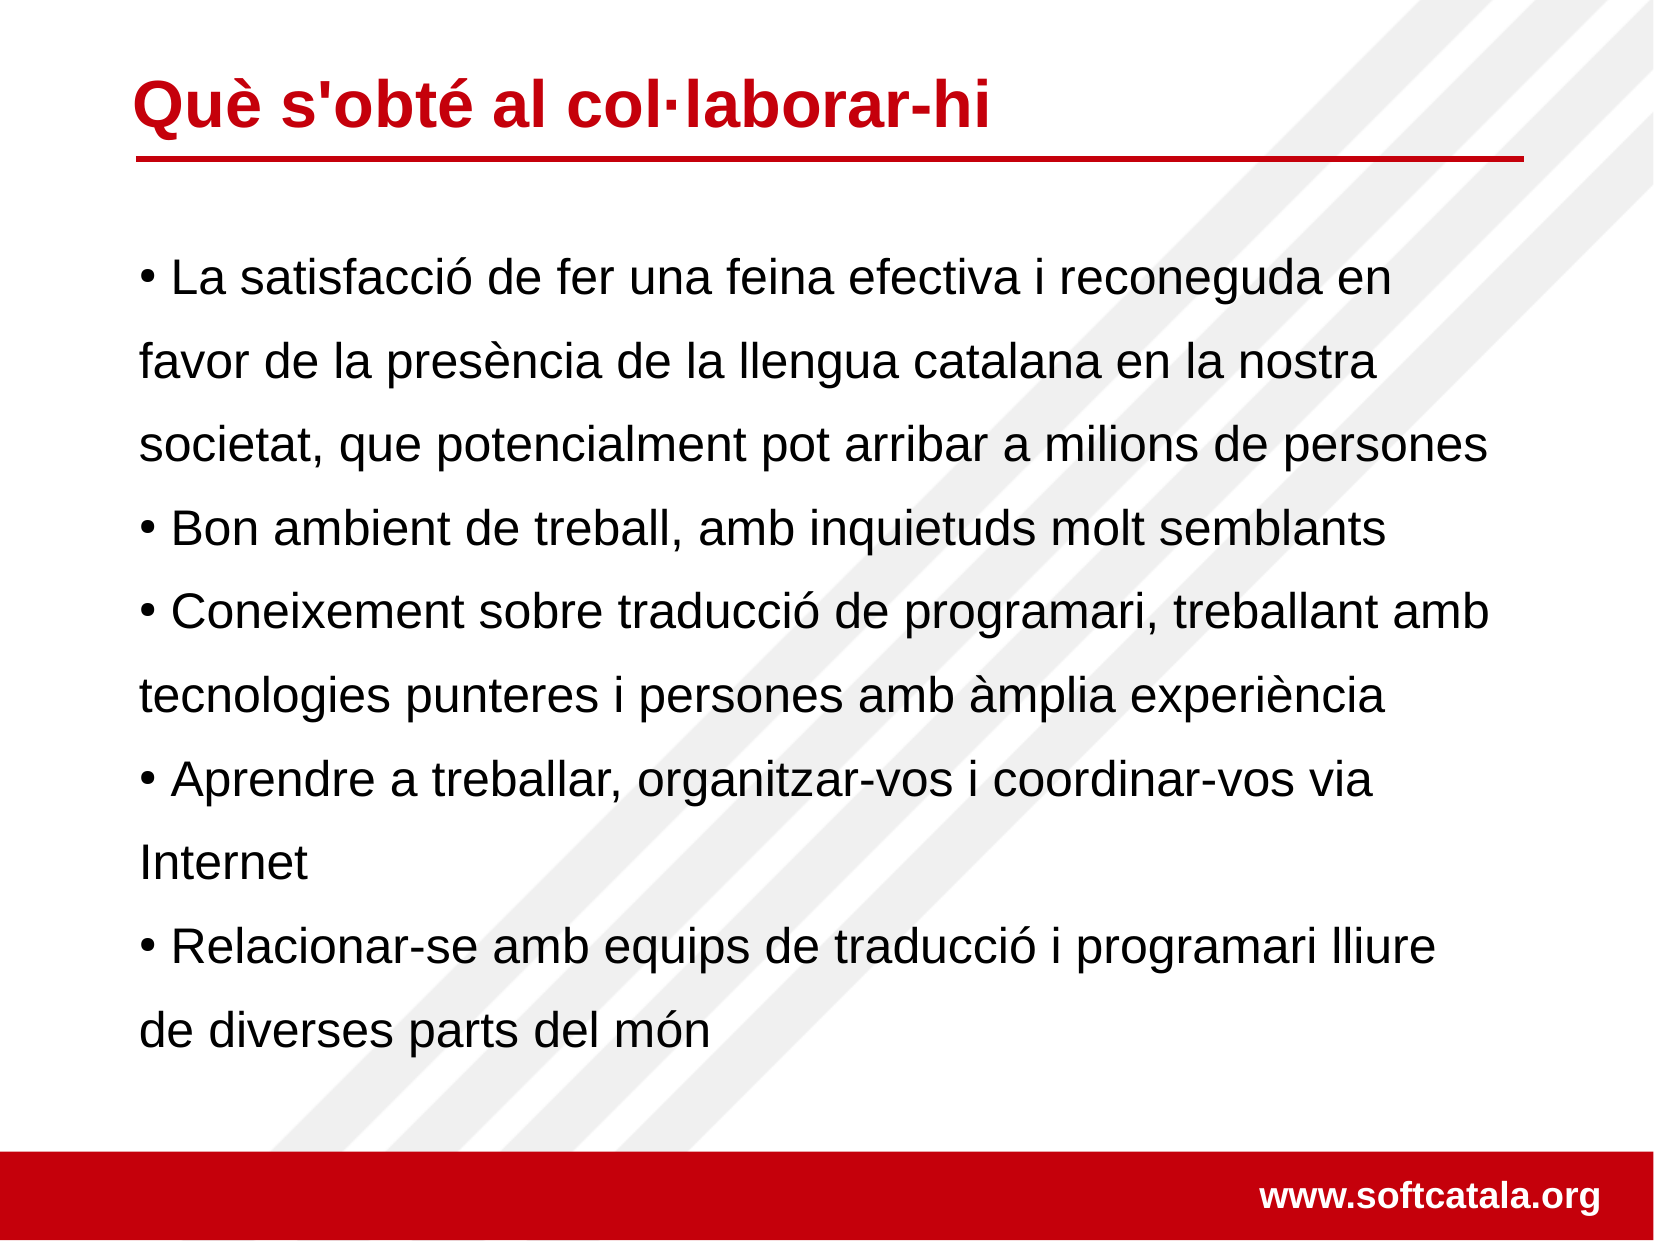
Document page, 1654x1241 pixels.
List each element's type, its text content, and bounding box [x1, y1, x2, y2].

text_box La satisfacció de fer una feina efectiva i reconeguda en favor de la presència de la llengua catalana en la nostra societat, que potencialment pot arribar a milions de persones Bon ambient de treball, amb inquietuds molt semblants Coneixement sobre traducció de programari, treballant amb tecnologies punteres i persones amb àmplia experiència Aprendre a treballar, organitzar-vos i coordinar-vos via Internet Relacionar-se amb equips de traducció i programari lliure de diverses parts del món [124, 214, 1506, 1038]
text_box www.softcatala.org [0, 1151, 1654, 1241]
picture [0, 0, 1654, 1151]
text_box Què s'obté al col·laborar-hi [118, 59, 1501, 149]
